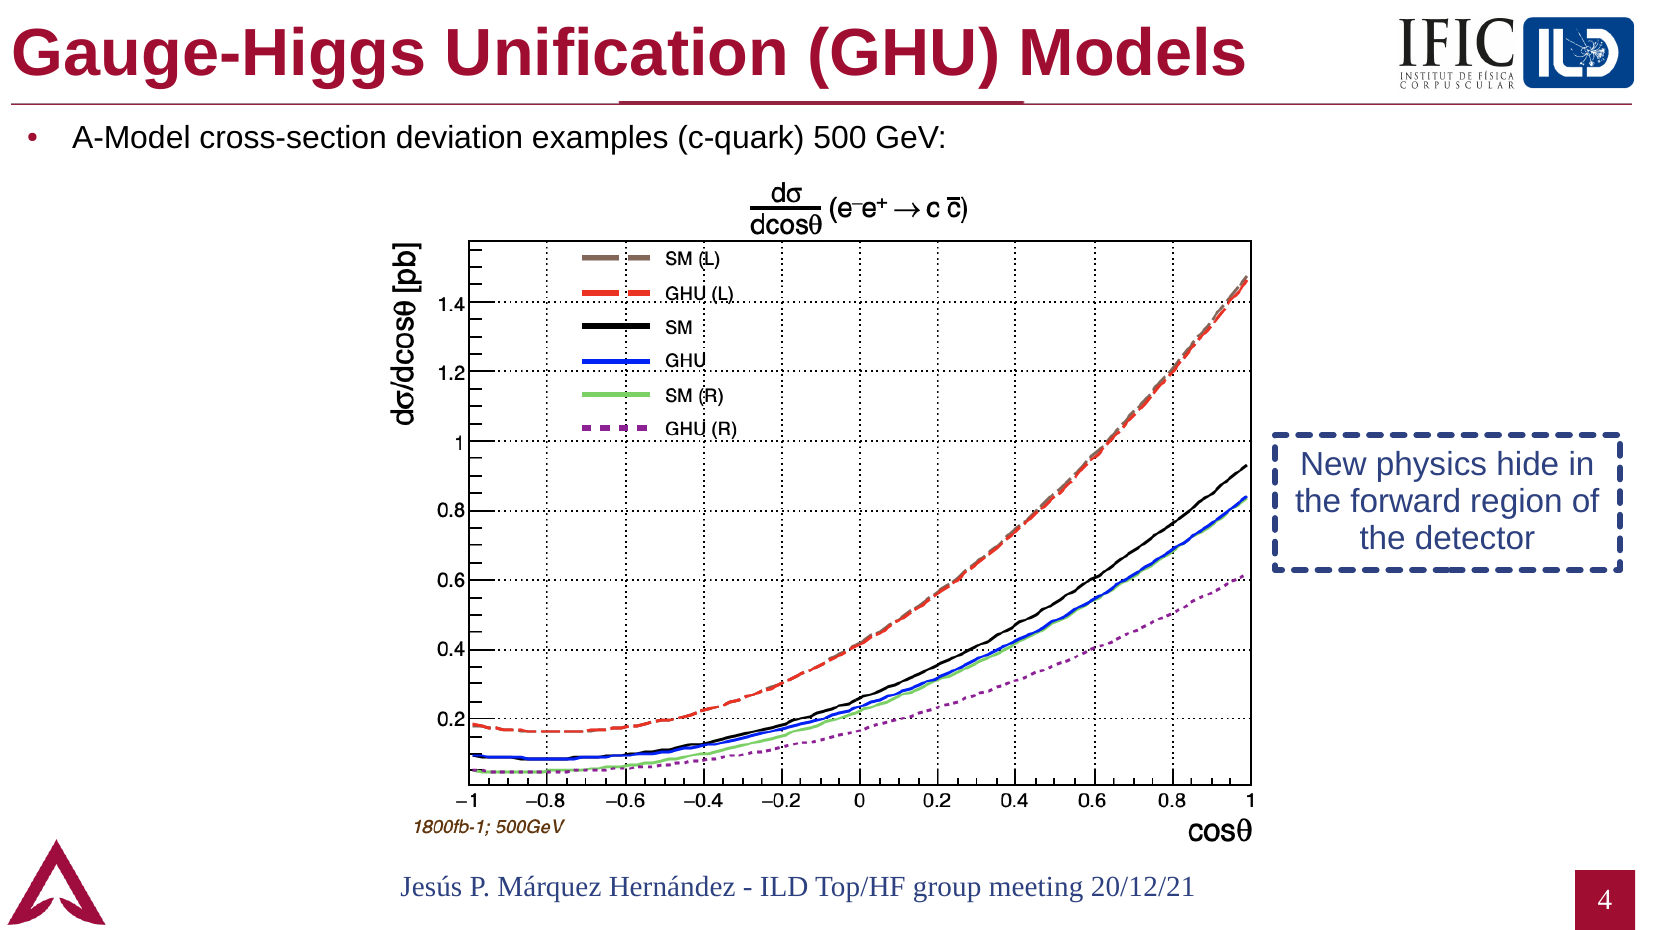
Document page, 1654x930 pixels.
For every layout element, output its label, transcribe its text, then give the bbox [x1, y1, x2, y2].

picture [1500, 16, 1517, 92]
title Gauge-Higgs Unification (GHU) Models [11, 14, 1500, 102]
picture [1522, 14, 1635, 90]
picture [359, 174, 1291, 856]
list A-Model cross-section deviation examples (c-quark) 500 GeV: [11, 119, 961, 163]
picture [7, 839, 106, 925]
picture [11, 101, 1632, 105]
text_box New physics hide in the forward region of the detector [1275, 435, 1621, 571]
